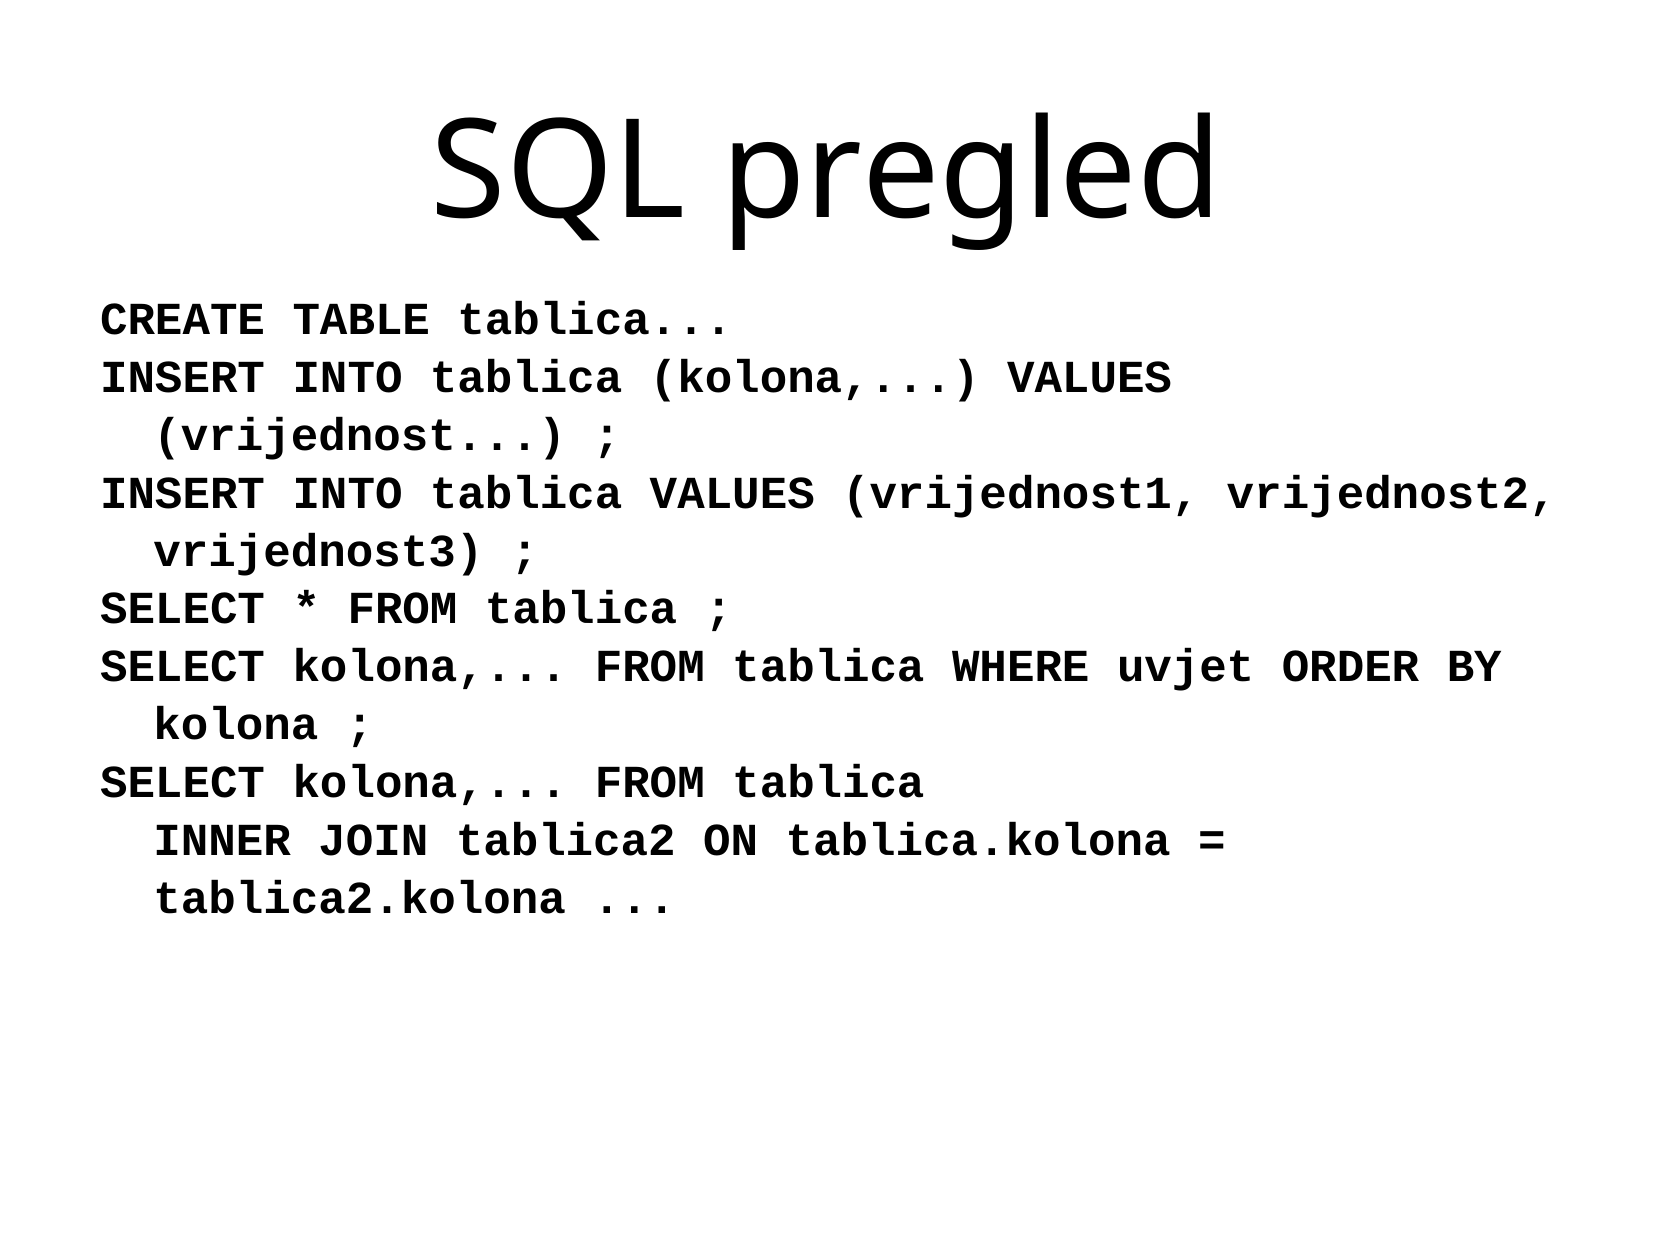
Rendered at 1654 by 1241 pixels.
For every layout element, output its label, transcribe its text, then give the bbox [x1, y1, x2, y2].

list CREATE TABLE tablica... INSERT INTO tablica (kolona,...) VALUES (vrijednost...) ; INSERT INTO tablica VALUES (vrijednost1, vrijednost2, vrijednost3) ; SELECT * FROM tablica ; SELECT kolona,... FROM tablica WHERE uvjet ORDER BY kolona ; SELECT kolona,... FROM tablica INNER JOIN tablica2 ON tablica.kolona = tablica2.kolona ... [82, 290, 1571, 1094]
title SQL pregled [82, 0, 1571, 290]
